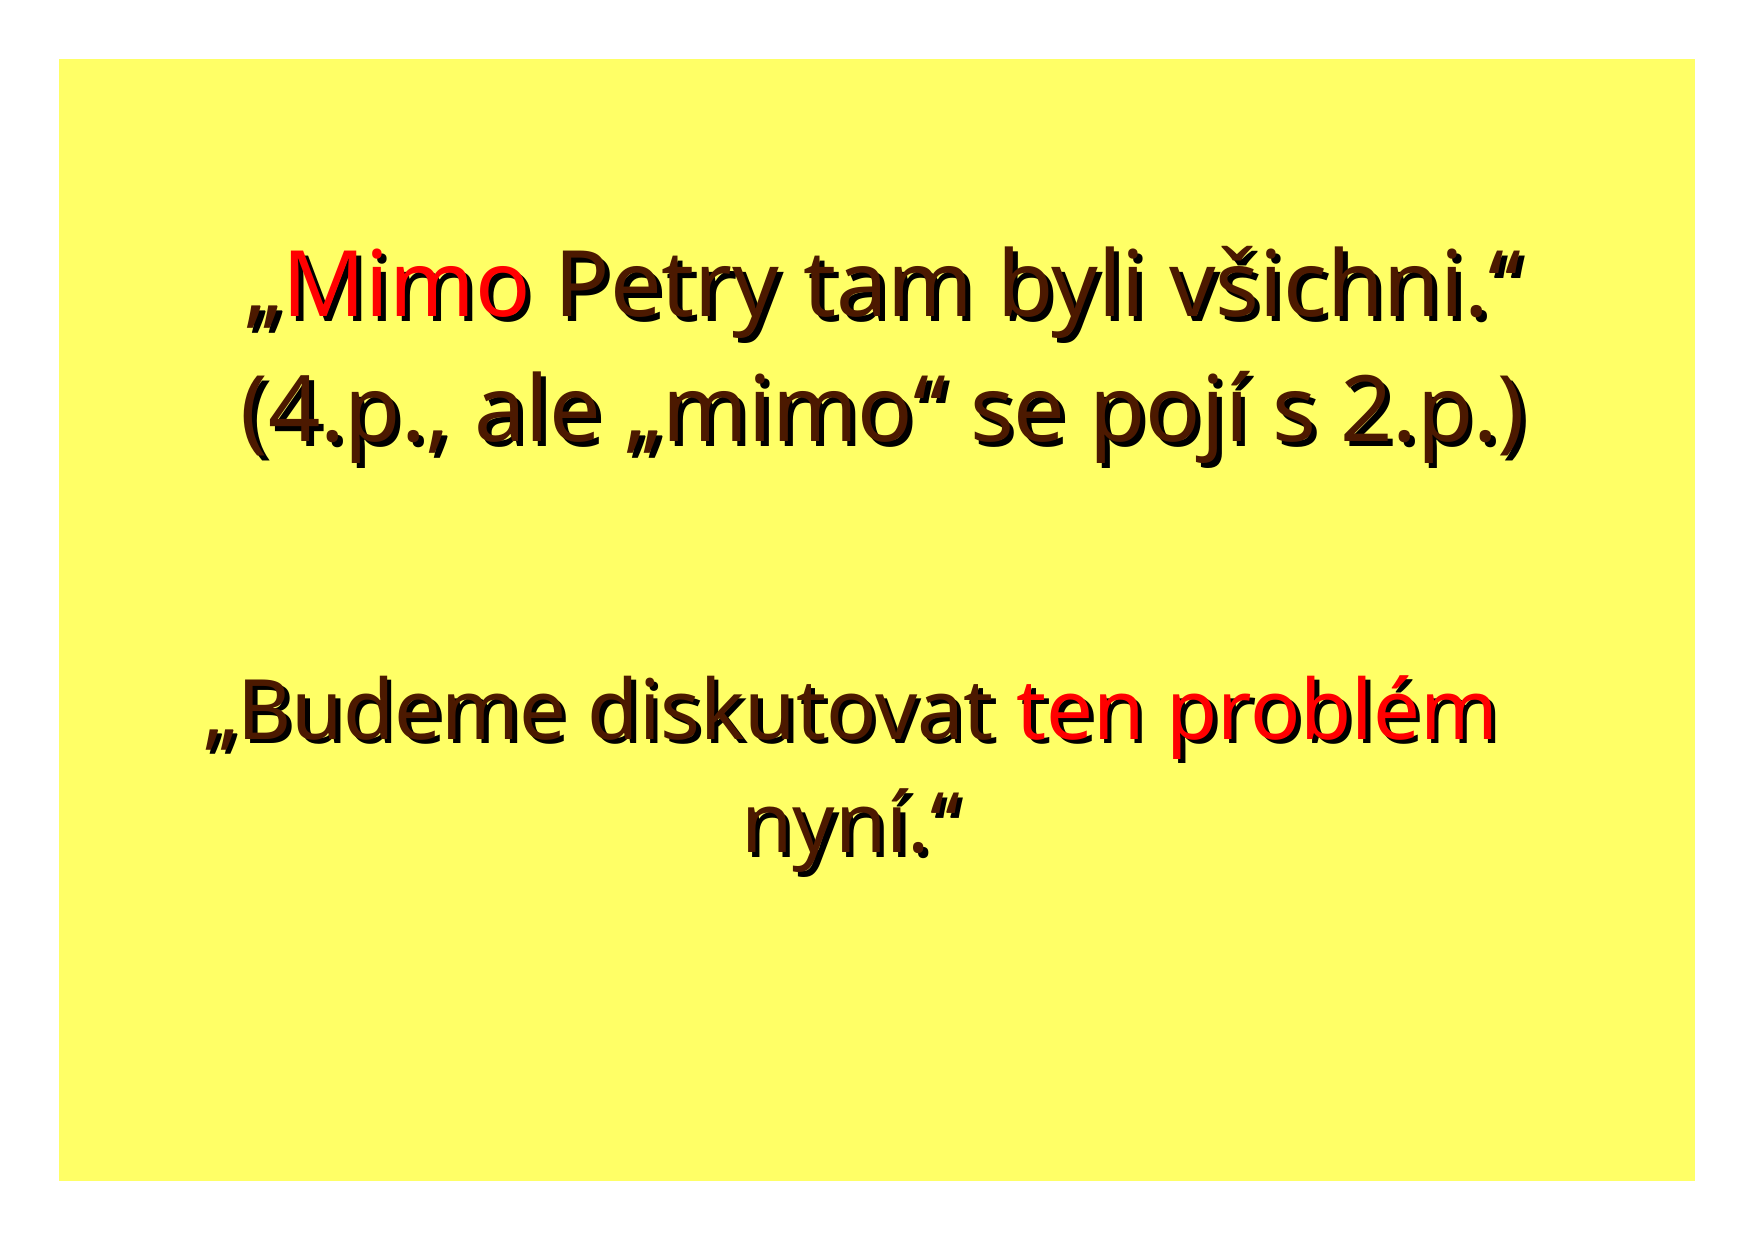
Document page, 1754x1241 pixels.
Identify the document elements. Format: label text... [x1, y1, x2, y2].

title „Mimo Petry tam byli všichni.“ (4.p., ale „mimo“ se pojí s 2.p.) [147, 236, 1620, 450]
subtitle „Budeme diskutovat ten problém nyní.“ [88, 472, 1614, 1055]
